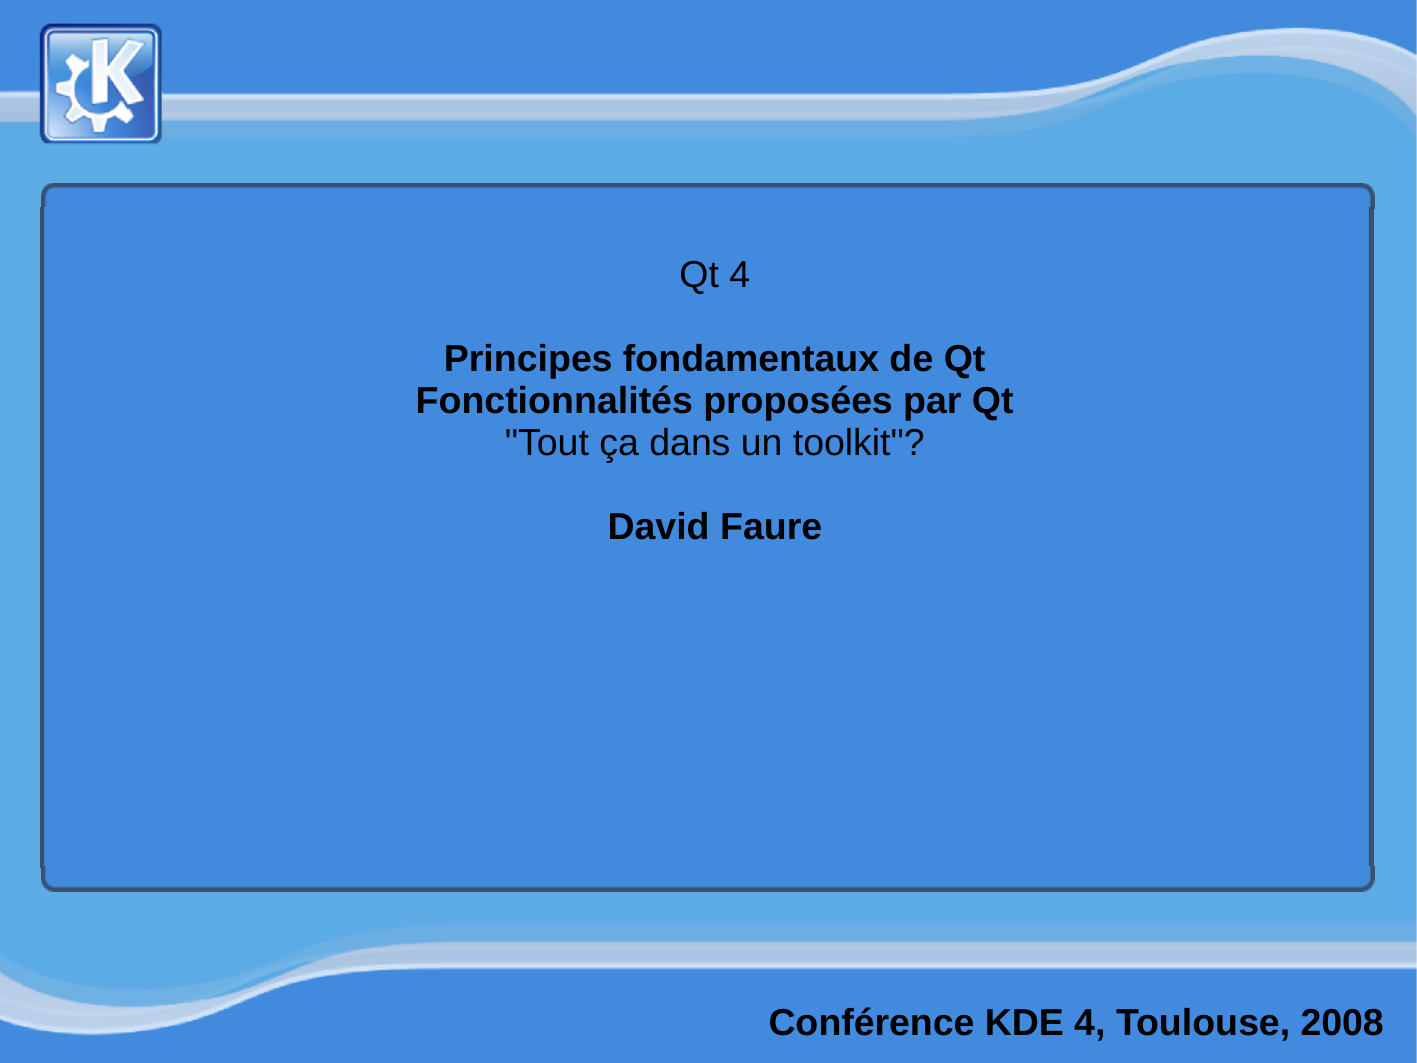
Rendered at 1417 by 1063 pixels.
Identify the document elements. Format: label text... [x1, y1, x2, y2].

text_box Qt 4 Principes fondamentaux de Qt Fonctionnalités proposées par Qt "Tout ça dans un toolkit"? David Faure [85, 203, 1345, 927]
picture [0, 0, 1417, 1063]
